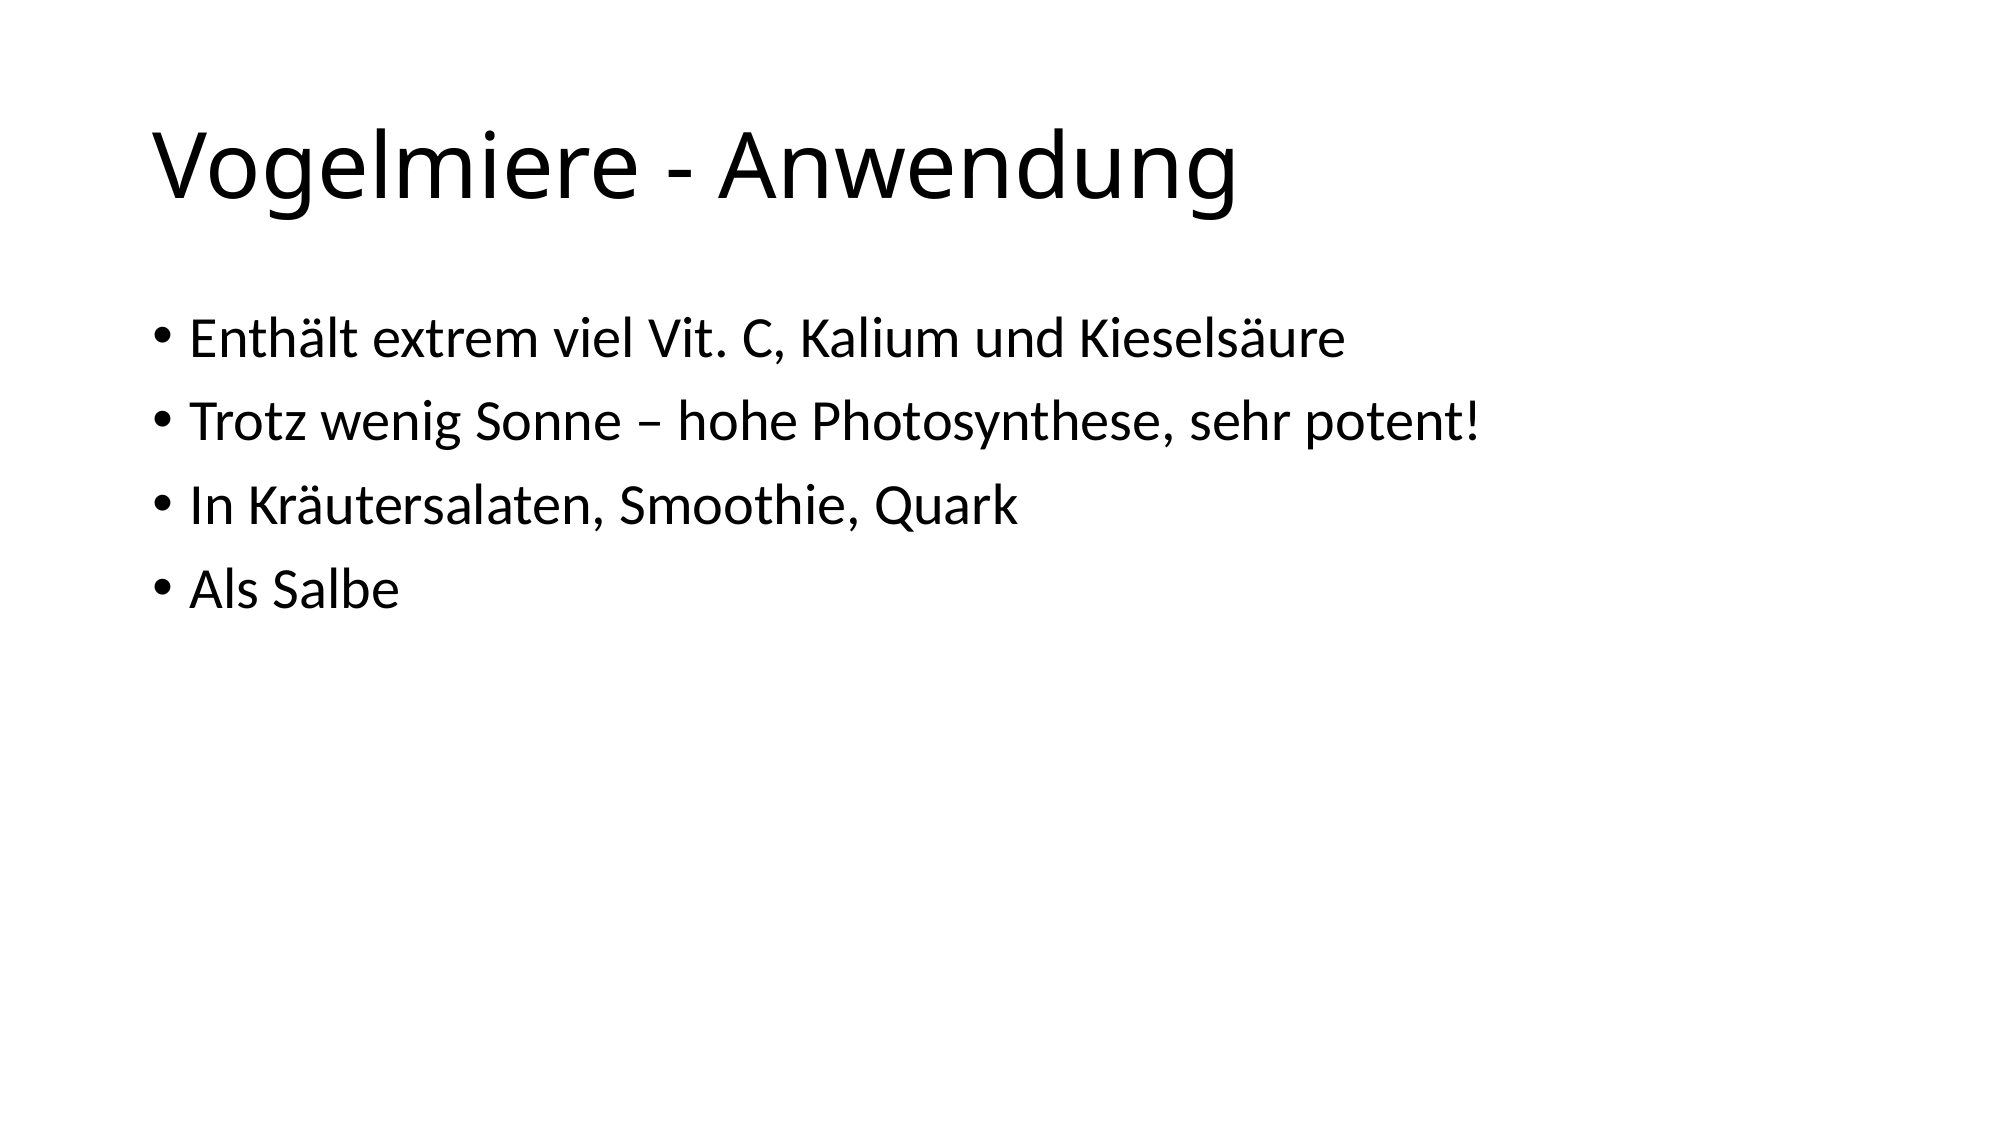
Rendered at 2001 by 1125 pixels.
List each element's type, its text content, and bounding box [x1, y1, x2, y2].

list Enthält extrem viel Vit. C, Kalium und Kieselsäure Trotz wenig Sonne – hohe Photosynthese, sehr potent! In Kräutersalaten, Smoothie, Quark Als Salbe [137, 299, 1863, 1014]
title Vogelmiere - Anwendung [137, 59, 1863, 278]
